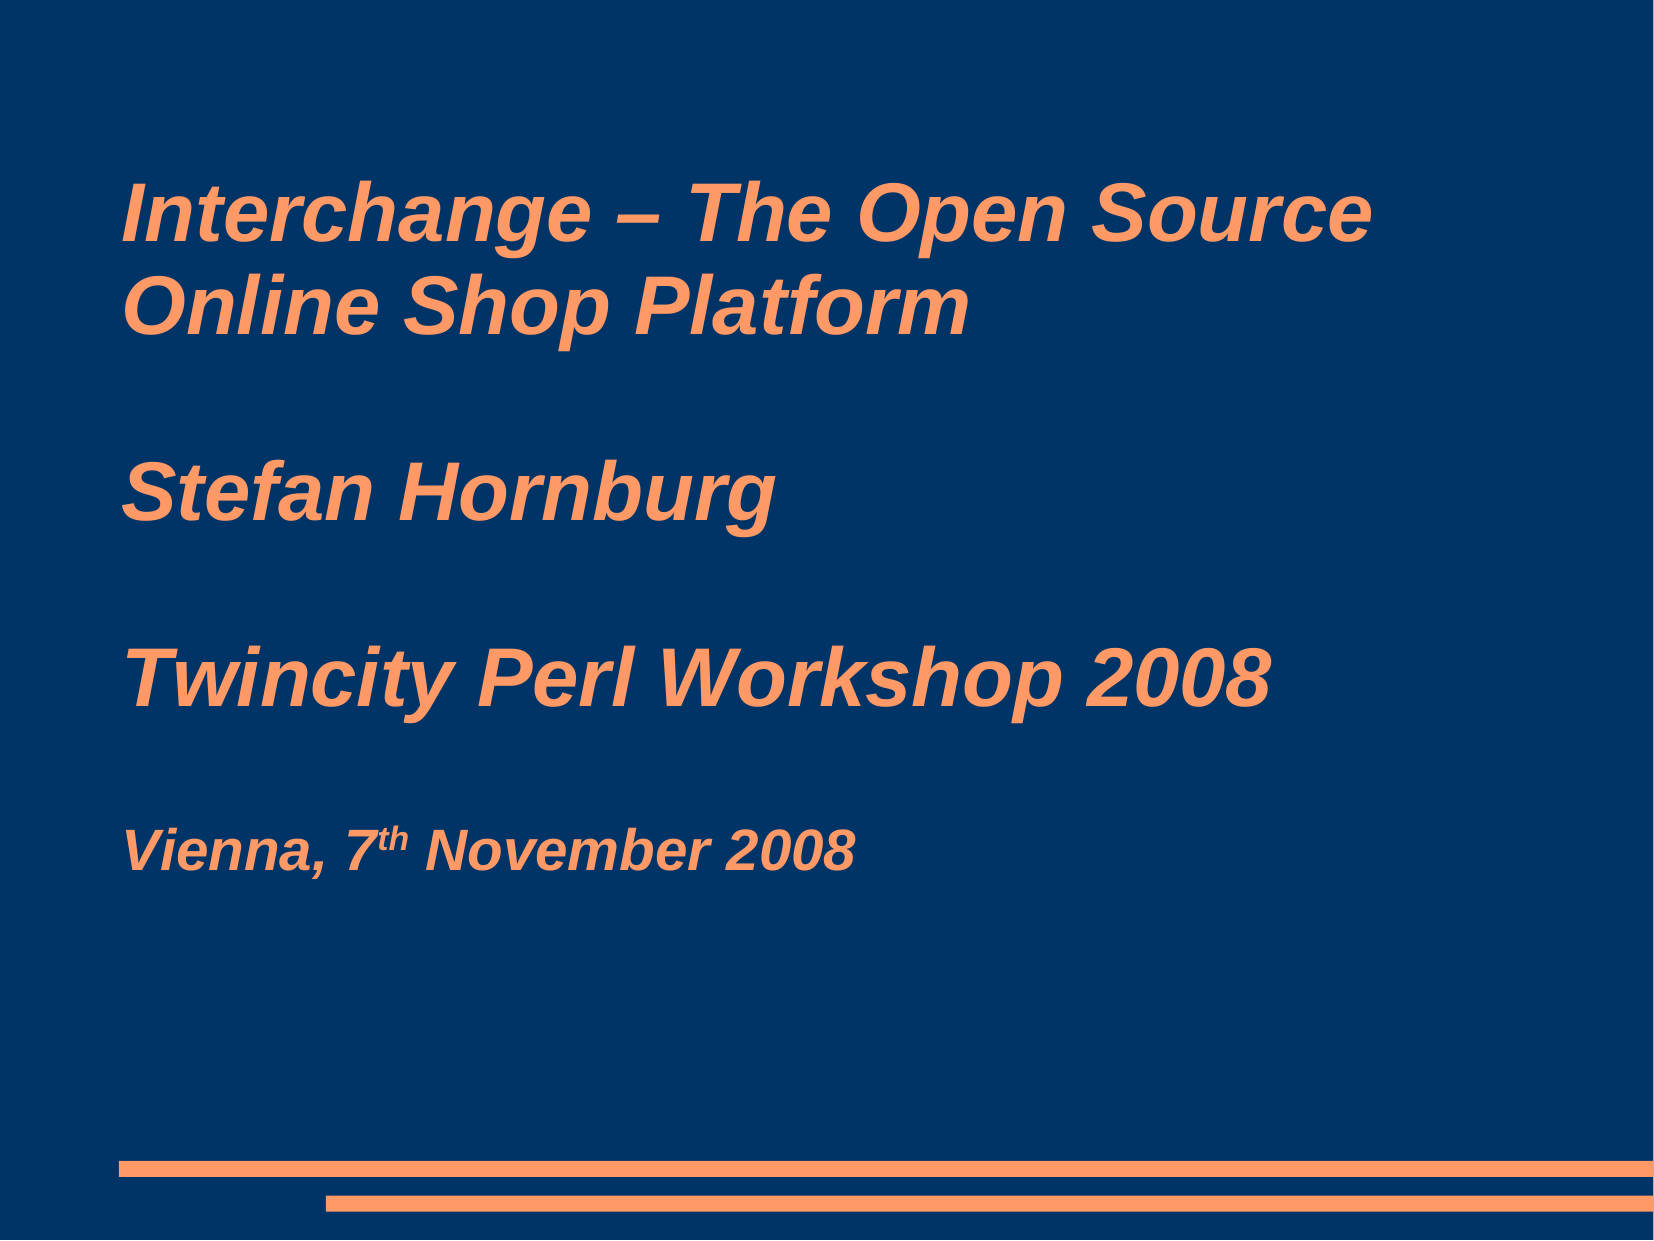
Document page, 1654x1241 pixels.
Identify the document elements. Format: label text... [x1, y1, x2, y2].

title Interchange – The Open Source Online Shop Platform Stefan Hornburg Twincity Perl Workshop 2008 Vienna, 7th November 2008 [121, 0, 1501, 1241]
